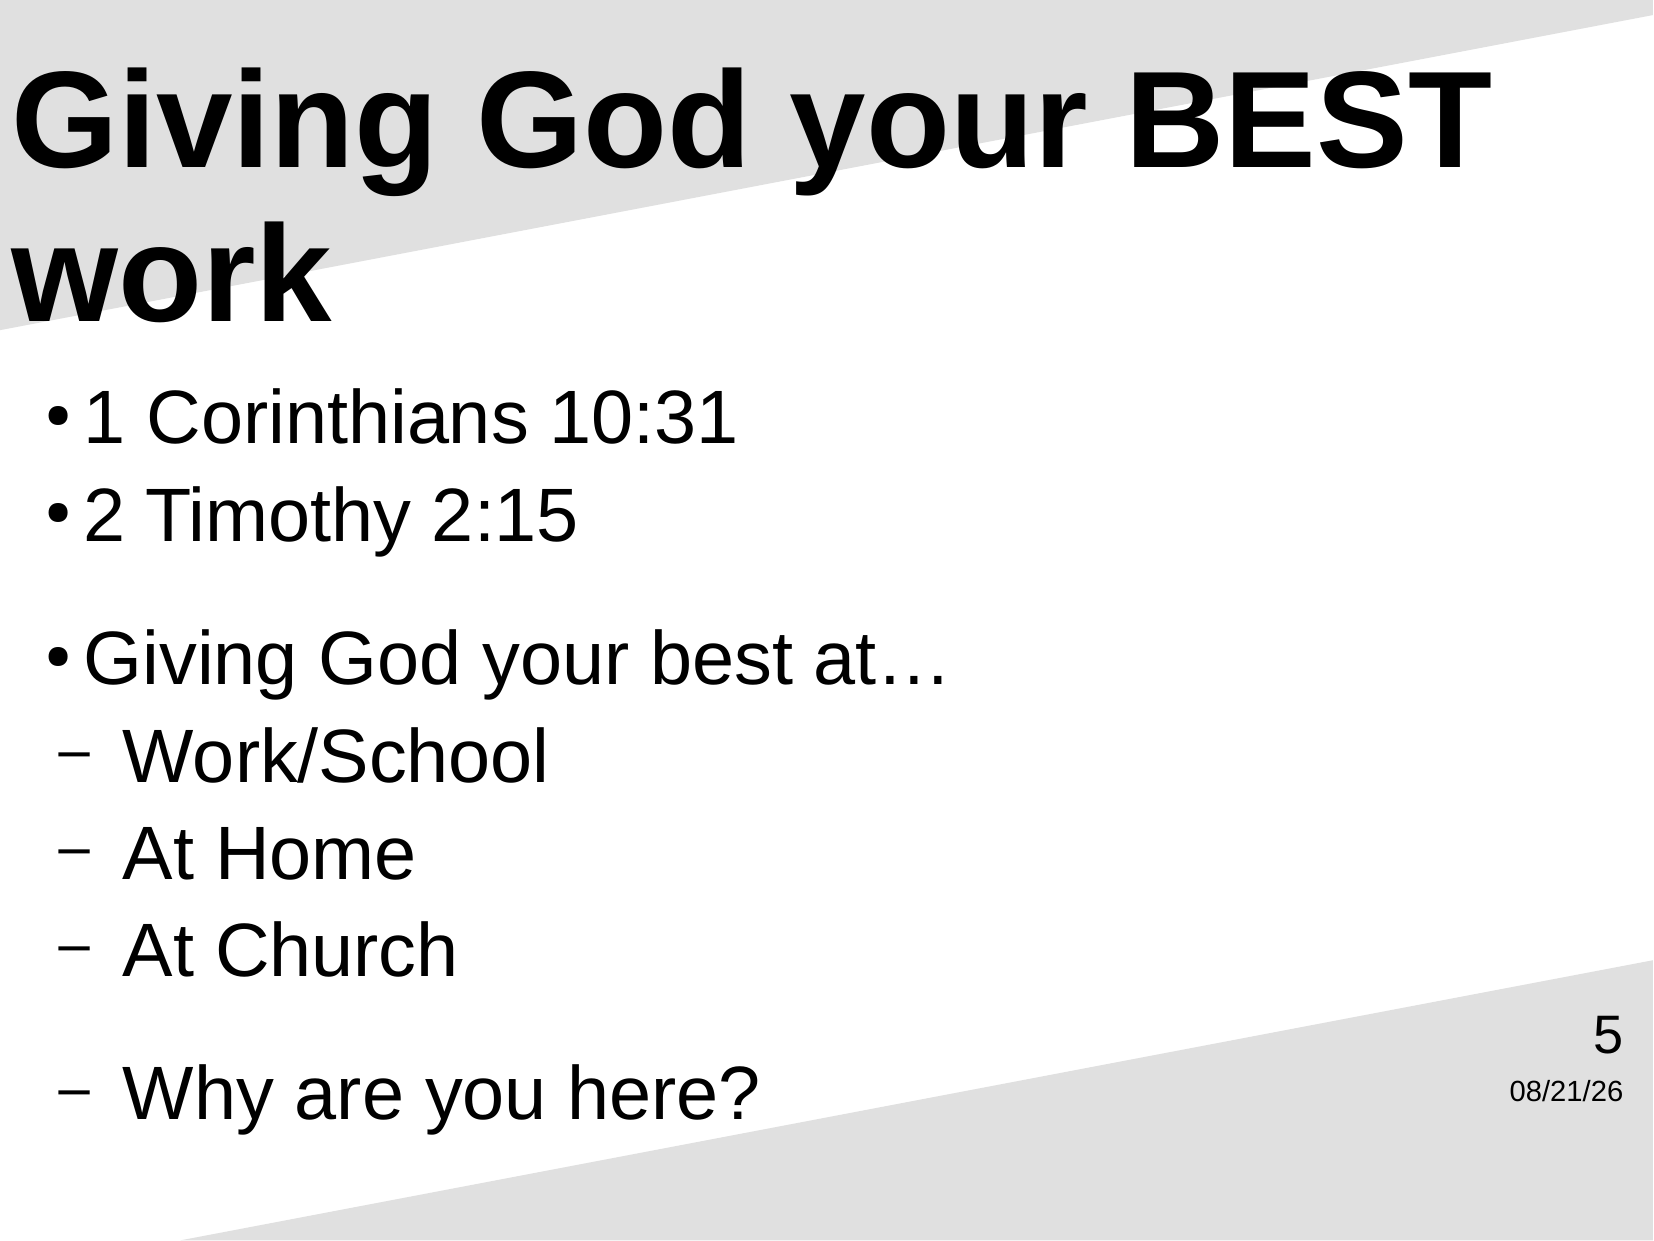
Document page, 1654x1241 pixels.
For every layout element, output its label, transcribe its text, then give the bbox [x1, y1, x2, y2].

title Giving God your BEST work [11, 30, 1621, 364]
list 1 Corinthians 10:31 2 Timothy 2:15 Giving God your best at… Work/School At Home At Church Why are you here? [45, 375, 1500, 1141]
